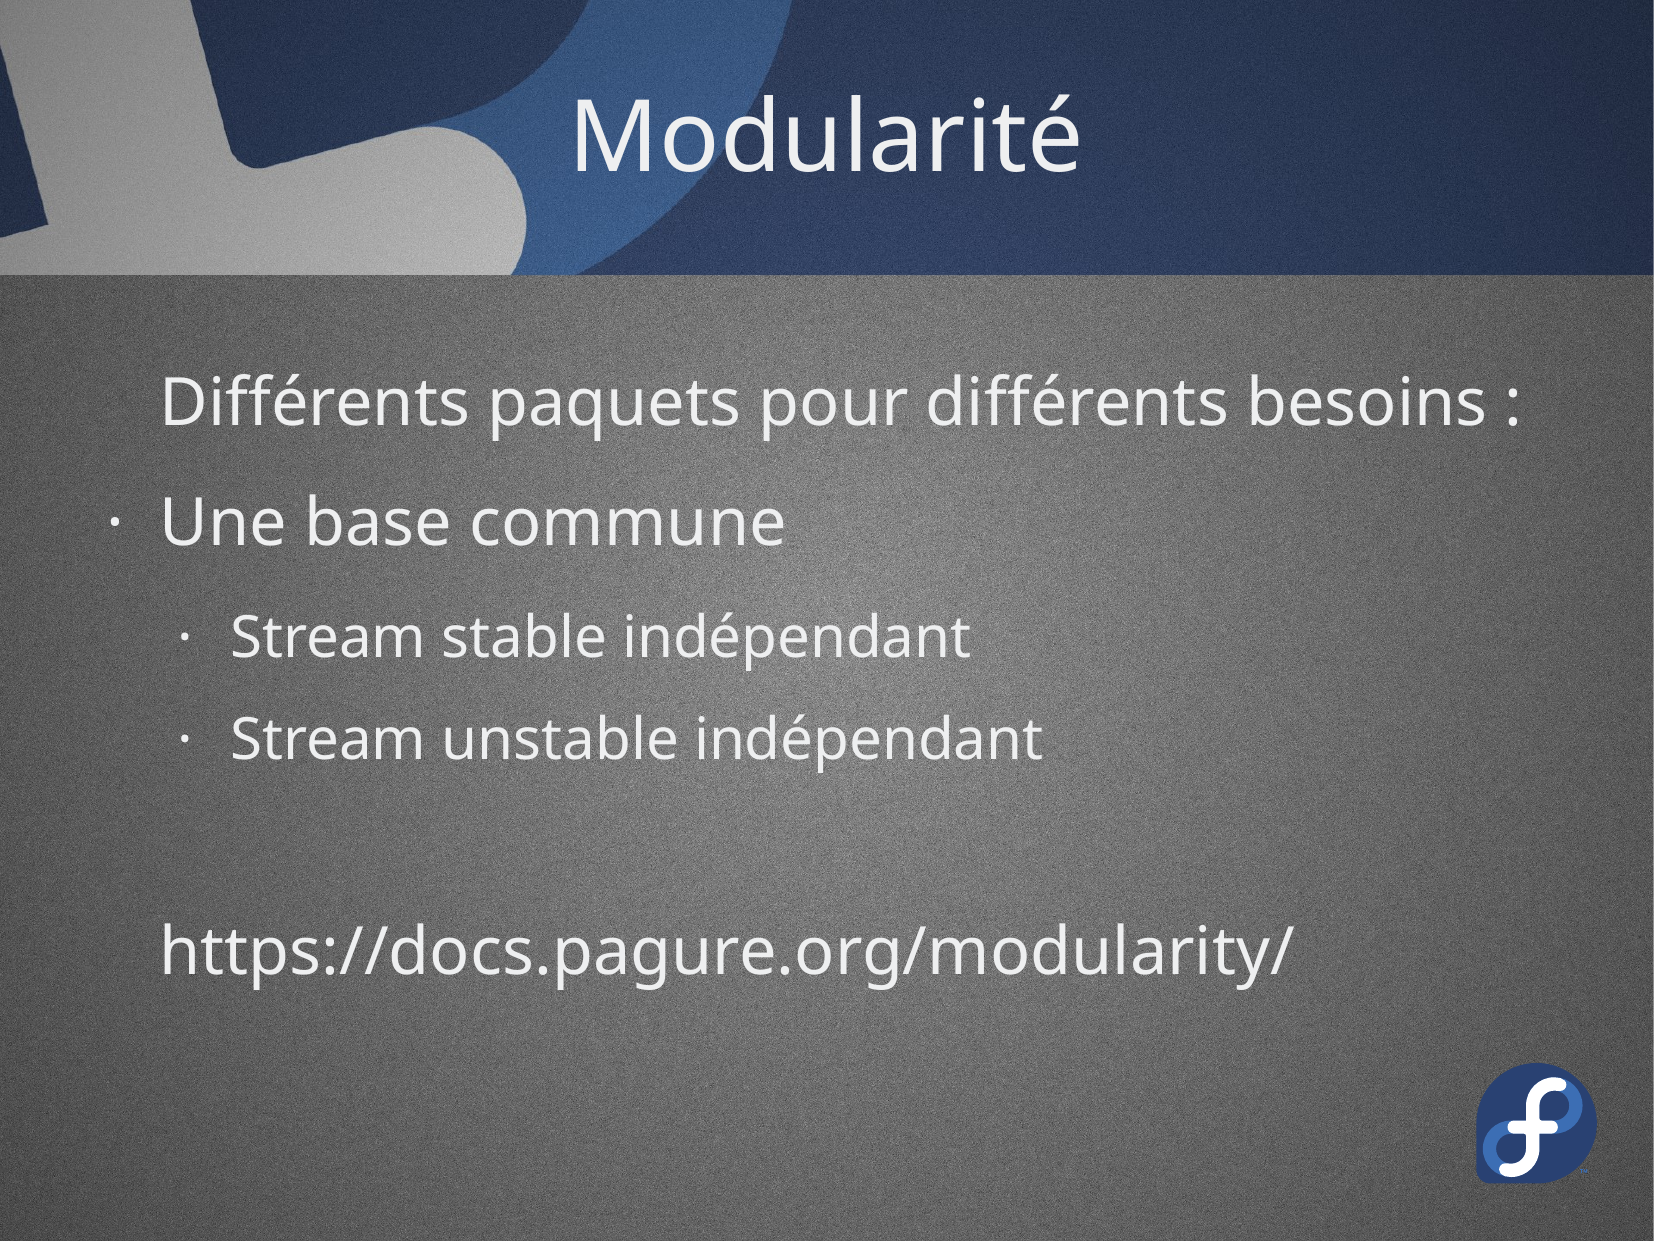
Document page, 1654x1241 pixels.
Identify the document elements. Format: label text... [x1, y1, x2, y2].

list Différents paquets pour différents besoins : Une base commune Stream stable indépendant Stream unstable indépendant https://docs.pagure.org/modularity/ [88, 354, 1565, 1131]
picture [0, 0, 1654, 1241]
title Modularité [88, 29, 1565, 237]
